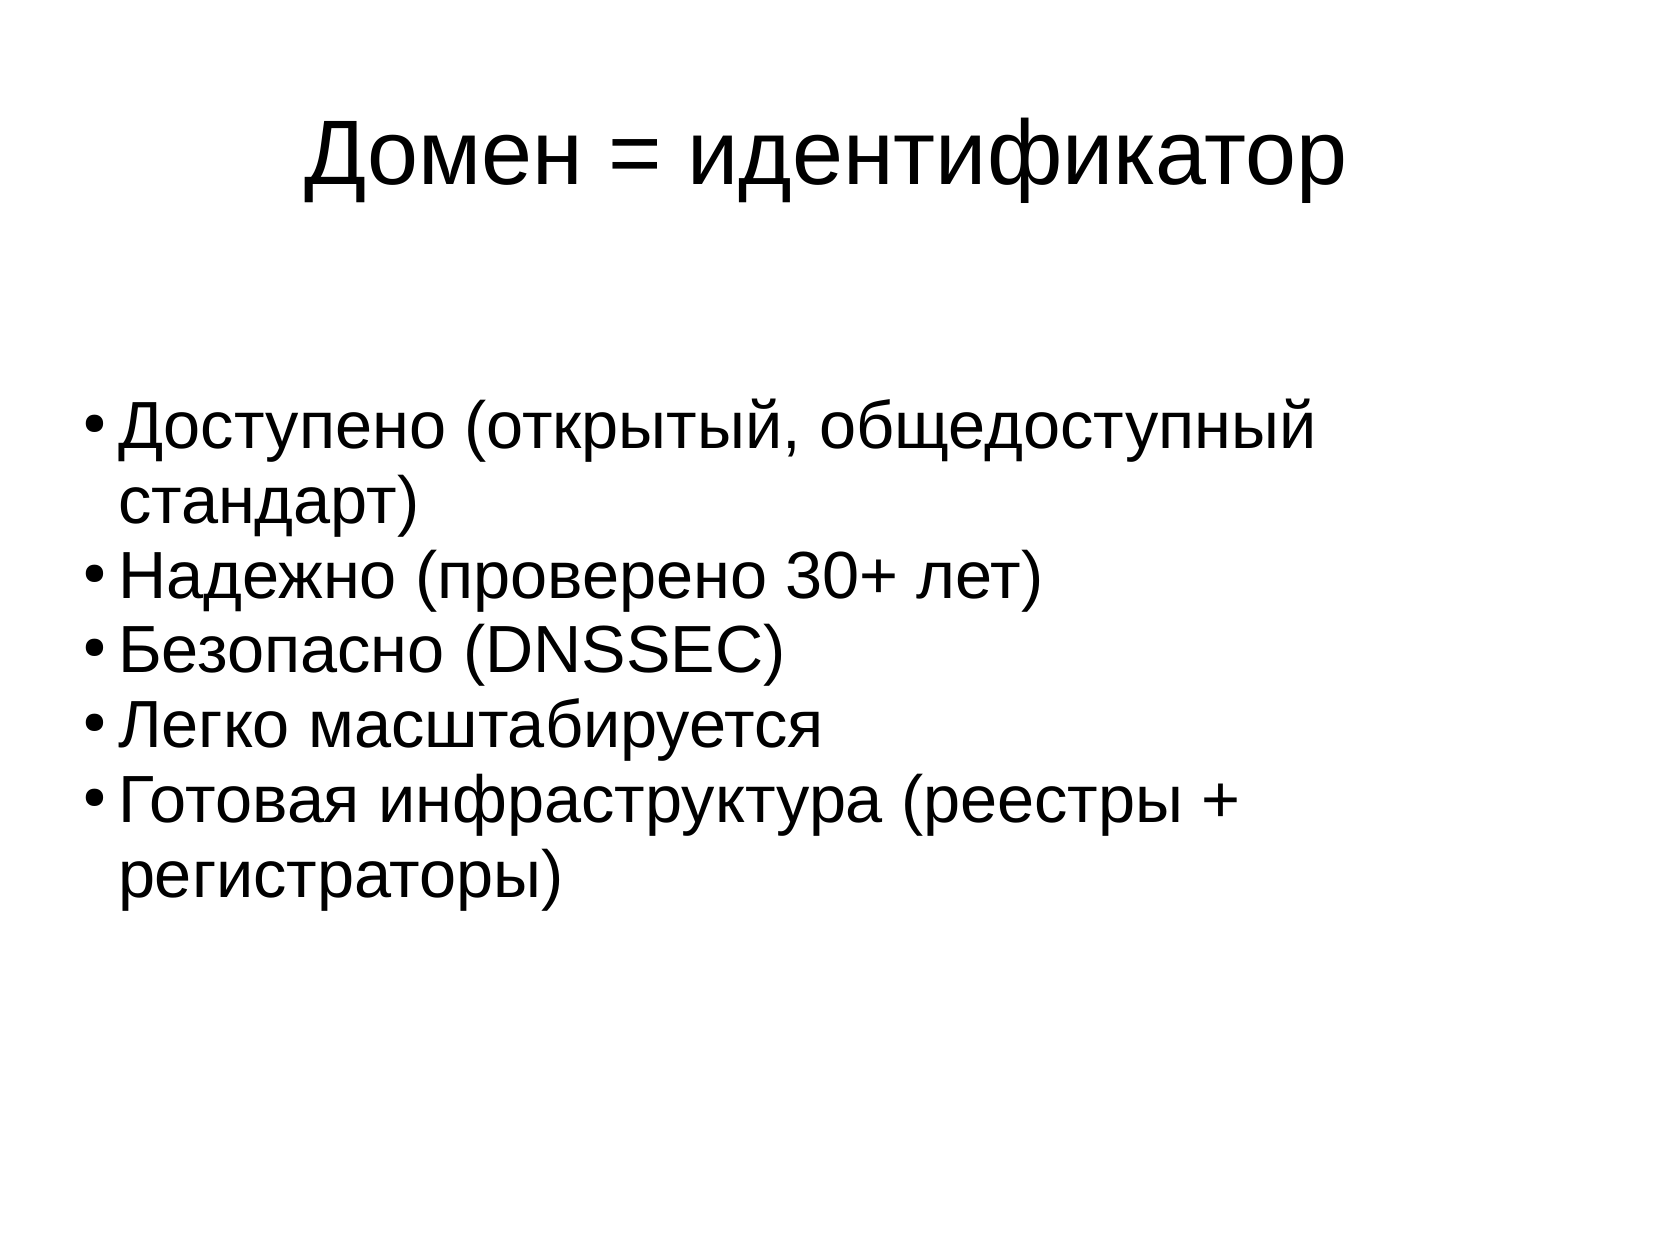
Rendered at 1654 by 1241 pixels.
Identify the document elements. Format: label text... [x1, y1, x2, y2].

title Домен = идентификатор [82, 49, 1571, 257]
subtitle Доступено (открытый, общедоступный стандарт) Надежно (проверено 30+ лет) Безопасно (DNSSEC) Легко масштабируется Готовая инфраструктура (реестры + регистраторы) [82, 290, 1571, 1010]
